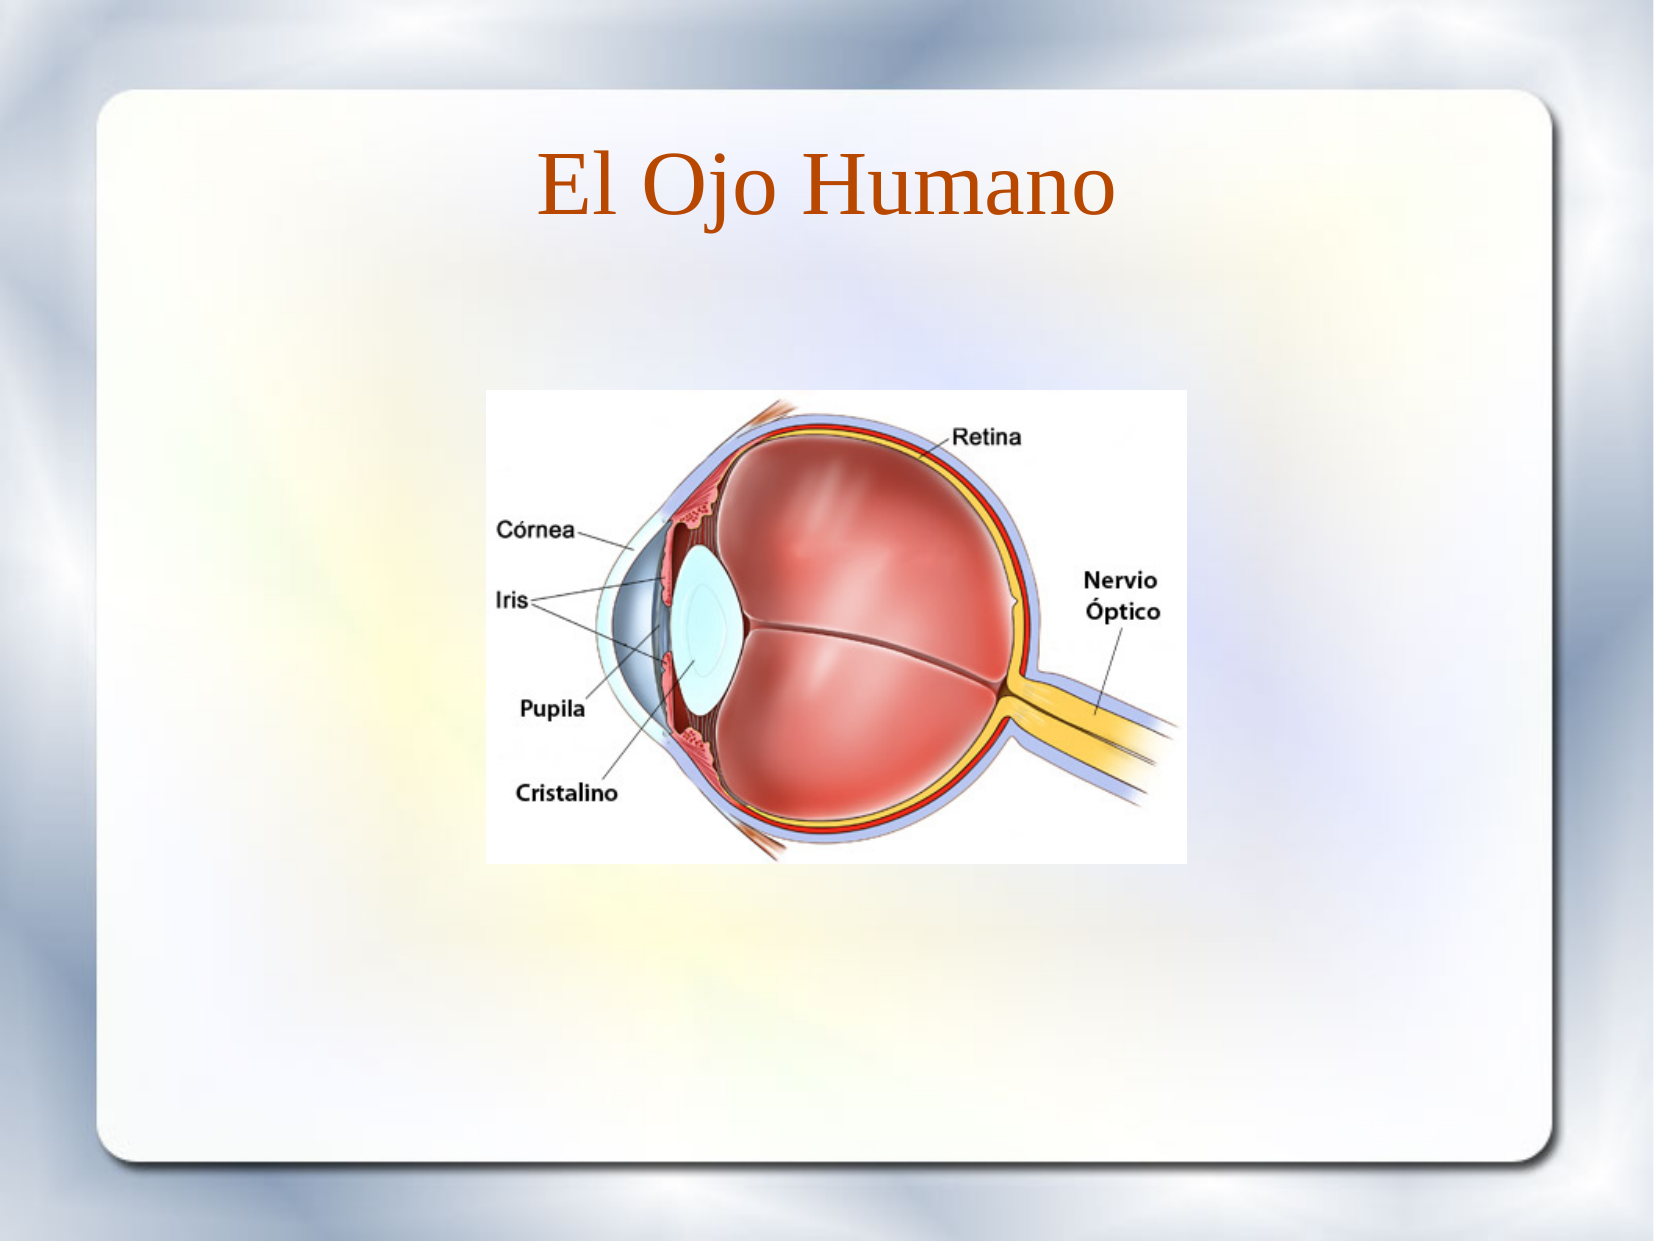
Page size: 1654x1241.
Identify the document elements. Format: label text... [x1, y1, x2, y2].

picture [0, 0, 1654, 1241]
title El Ojo Humano [121, 132, 1534, 235]
